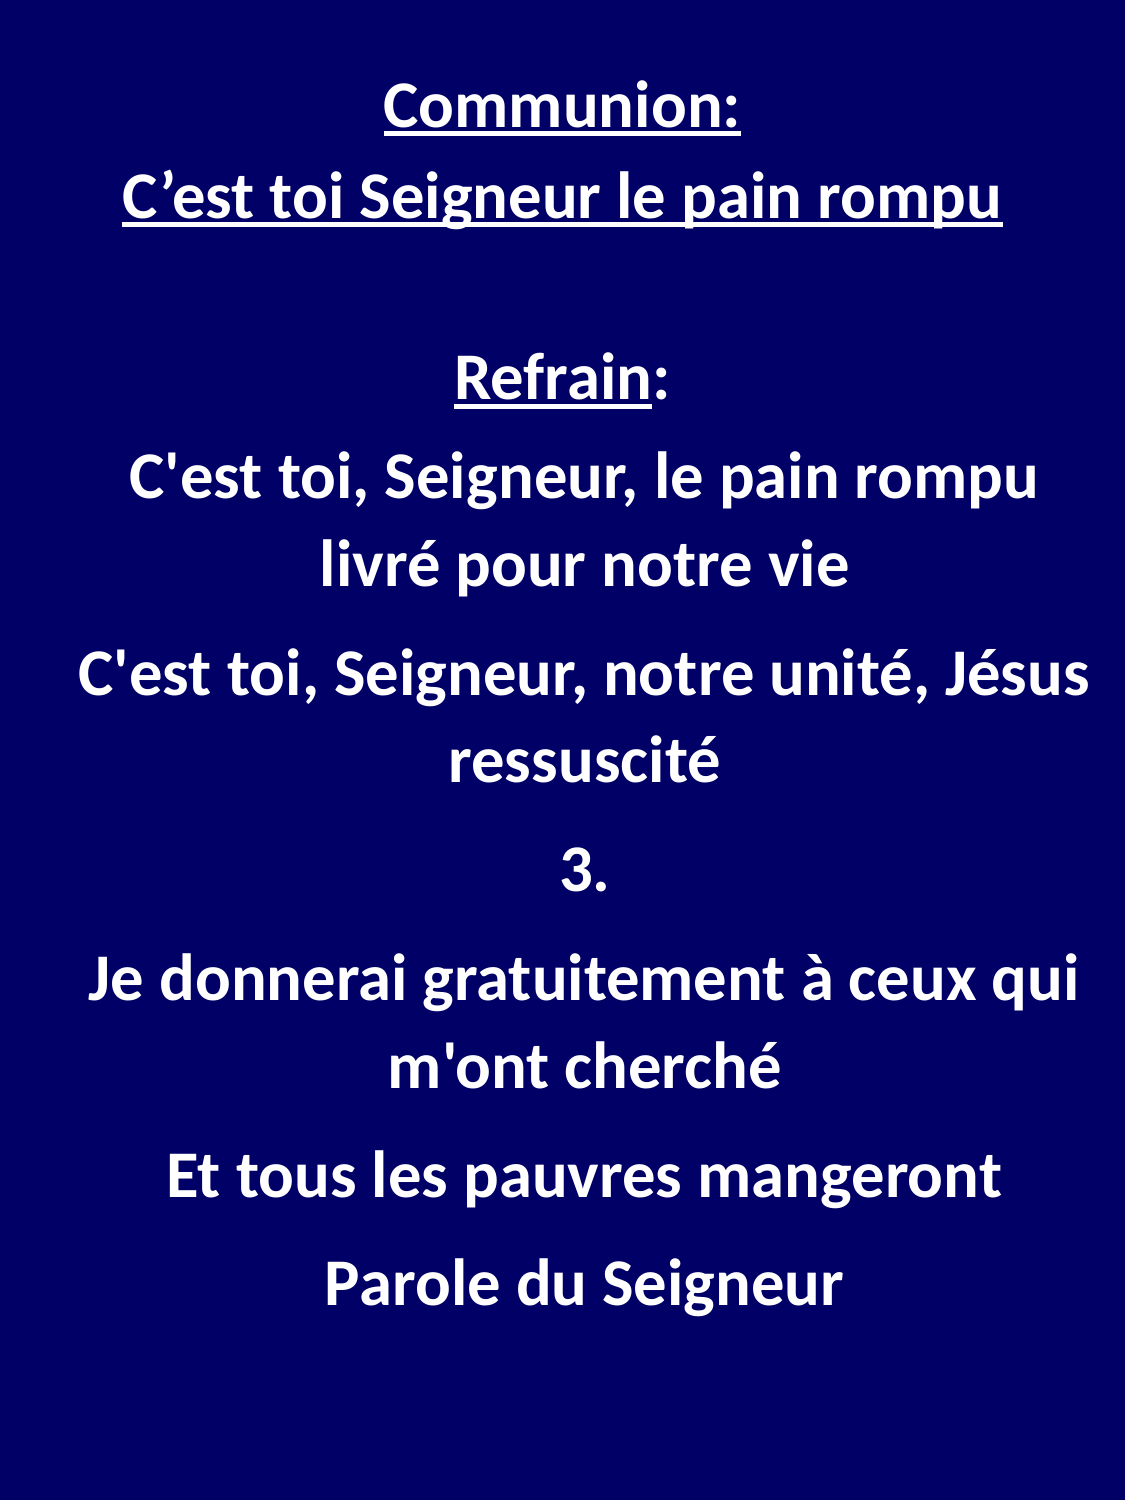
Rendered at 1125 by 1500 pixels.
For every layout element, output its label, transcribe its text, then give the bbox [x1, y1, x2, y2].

text_box Communion: C’est toi Seigneur le pain rompu Refrain: C'est toi, Seigneur, le pain rompu livré pour notre vie C'est toi, Seigneur, notre unité, Jésus ressuscité 3. Je donnerai gratuitement à ceux qui m'ont cherché Et tous les pauvres mangeront Parole du Seigneur [13, 44, 1112, 1471]
